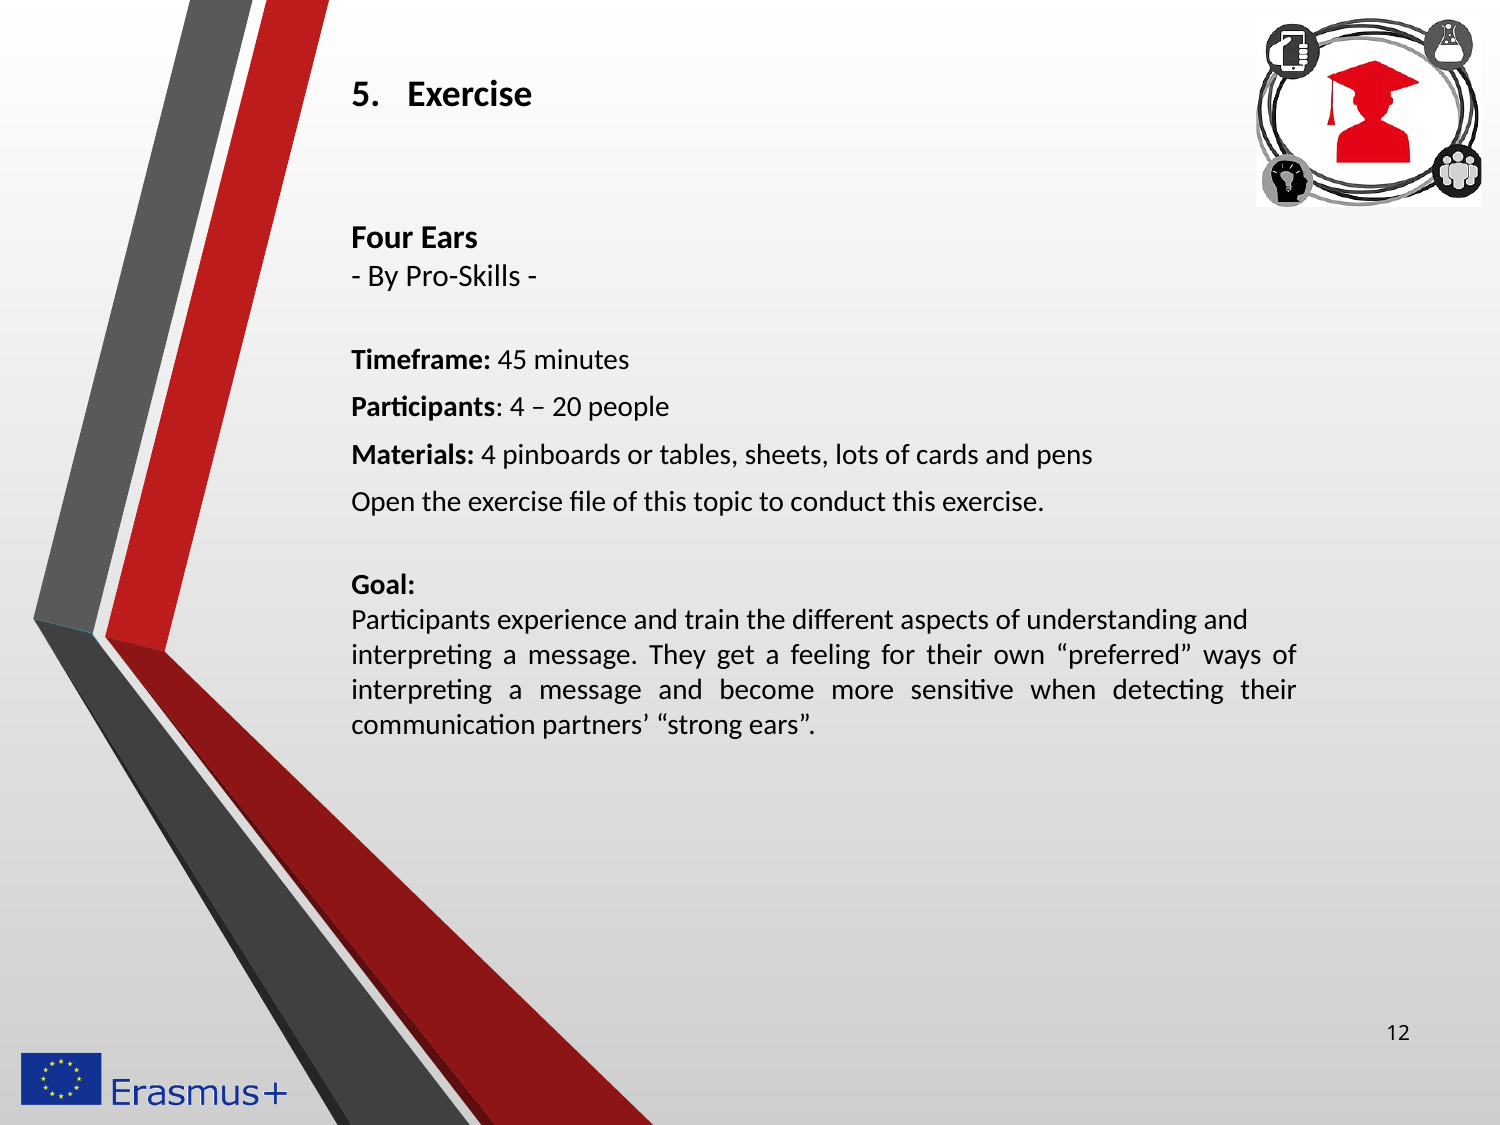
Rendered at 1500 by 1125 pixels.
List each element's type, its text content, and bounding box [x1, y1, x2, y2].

picture [1256, 18, 1482, 207]
text_box Four Ears - By Pro-Skills - Timeframe: 45 minutes Participants: 4 – 20 people Materials: 4 pinboards or tables, sheets, lots of cards and pens Open the exercise file of this topic to conduct this exercise. Goal: Participants experience and train the different aspects of understanding and interpreting a message. They get a feeling for their own “preferred” ways of interpreting a message and become more sensitive when detecting their communication partners’ “strong ears”. [336, 208, 1313, 748]
slide_number <numer> [1357, 1003, 1425, 1064]
text_box Exercise [336, 61, 975, 122]
picture [5, 1037, 302, 1120]
chart [1257, 19, 1483, 209]
